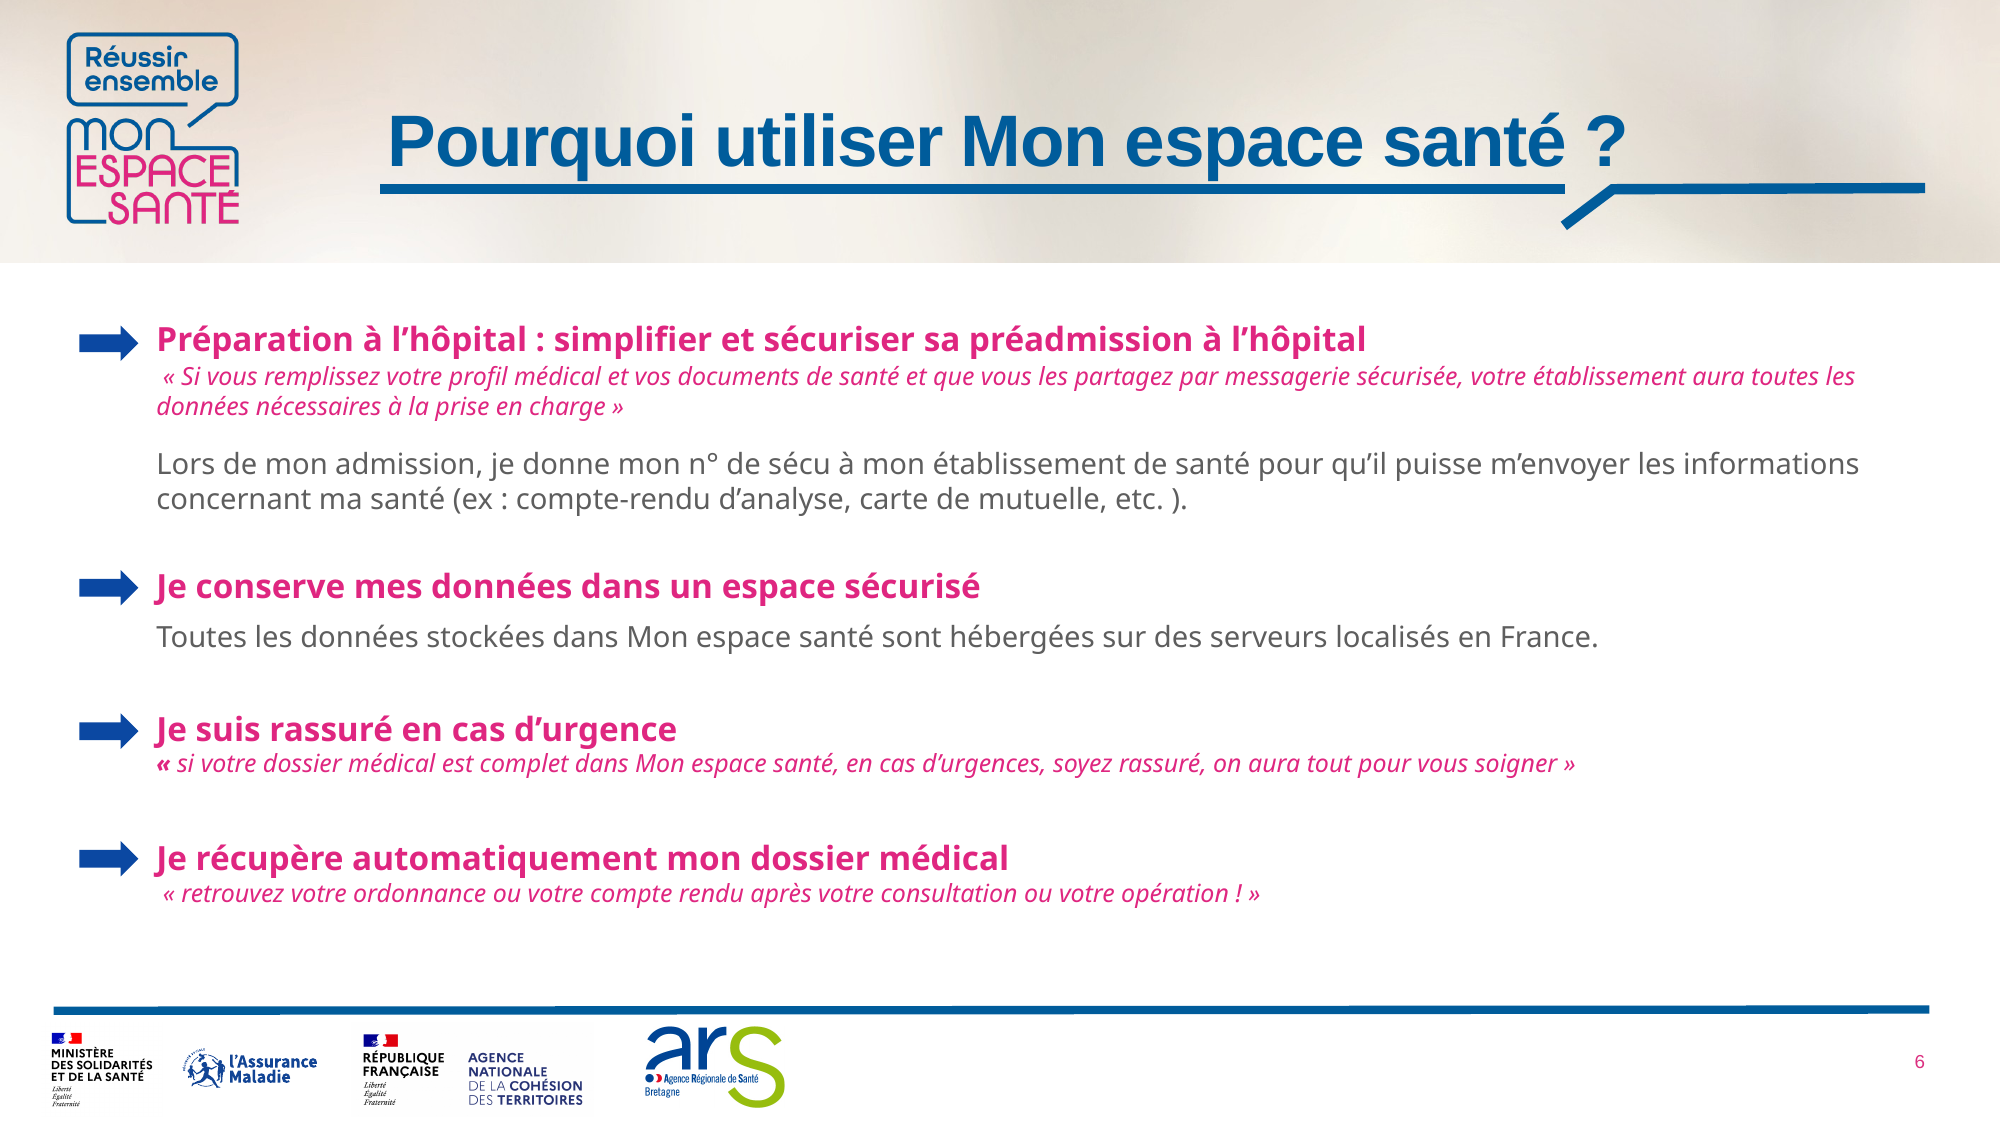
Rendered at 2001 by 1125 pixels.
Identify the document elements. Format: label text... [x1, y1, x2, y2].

text_box [79, 570, 139, 606]
picture [351, 1022, 594, 1117]
picture [0, 0, 2000, 263]
text_box [79, 841, 139, 877]
picture [645, 1026, 785, 1108]
title Pourquoi utiliser Mon espace santé ? [379, 2, 1775, 189]
text_box Préparation à l’hôpital : simplifier et sécuriser sa préadmission à l’hôpital « Si vous remplissez votre profil médical et vos documents de santé et que vous les partagez par messagerie sécurisée, votre établissement aura toutes les données nécessaires à la prise en charge » Lors de mon admission, je donne mon n° de sécu à mon établissement de santé pour qu’il puisse m’envoyer les informations concernant ma santé (ex : compte-rendu d’analyse, carte de mutuelle, etc. ). Je conserve mes données dans un espace sécurisé Toutes les données stockées dans Mon espace santé sont hébergées sur des serveurs localisés en France. Je suis rassuré en cas d’urgence « si votre dossier médical est complet dans Mon espace santé, en cas d’urgences, soyez rassuré, on aura tout pour vous soigner » Je récupère automatiquement mon dossier médical « retrouvez votre ordonnance ou votre compte rendu après votre consultation ou votre opération ! » [141, 311, 1893, 915]
picture [41, 1022, 163, 1117]
text_box [79, 713, 139, 749]
text_box [79, 325, 139, 362]
